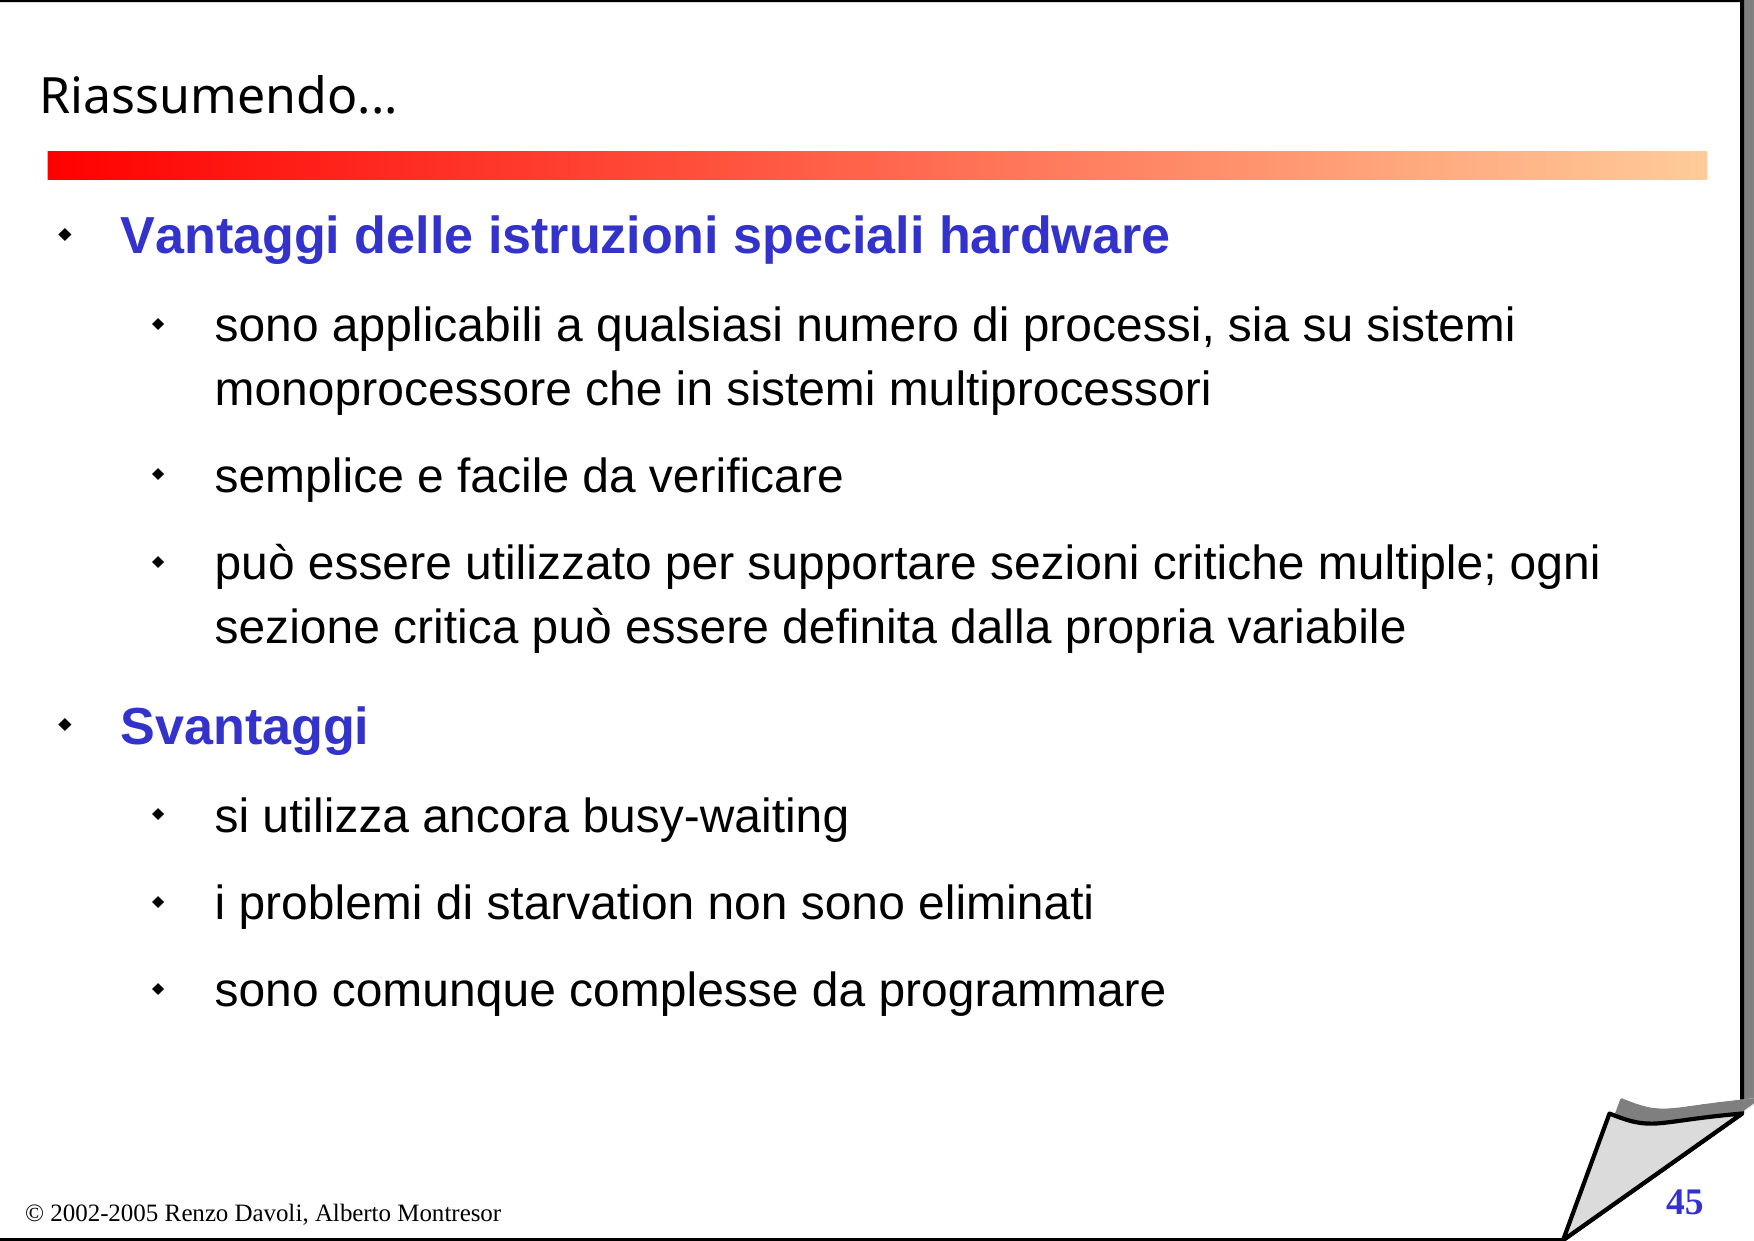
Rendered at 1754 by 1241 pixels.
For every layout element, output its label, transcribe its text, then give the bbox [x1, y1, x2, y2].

list Vantaggi delle istruzioni speciali hardware sono applicabili a qualsiasi numero di processi, sia su sistemi monoprocessore che in sistemi multiprocessori semplice e facile da verificare può essere utilizzato per supportare sezioni critiche multiple; ogni sezione critica può essere definita dalla propria variabile Svantaggi si utilizza ancora busy-waiting i problemi di starvation non sono eliminati sono comunque complesse da programmare [58, 206, 1696, 1049]
title Riassumendo... [39, 49, 1713, 144]
